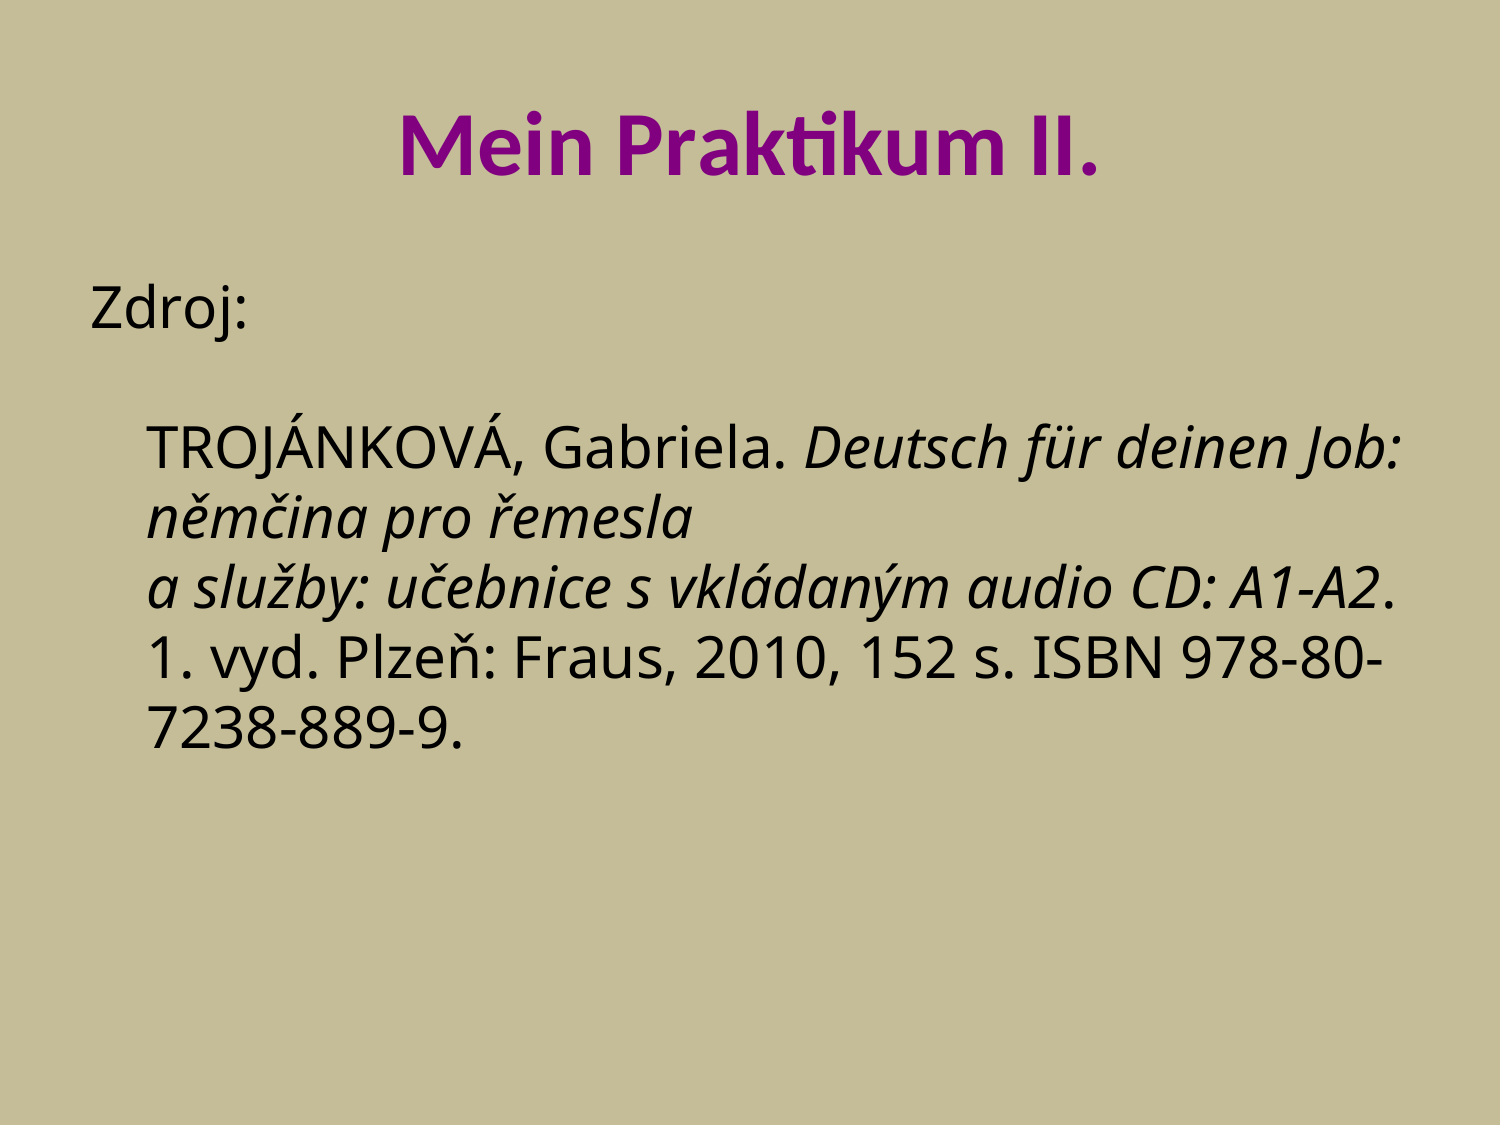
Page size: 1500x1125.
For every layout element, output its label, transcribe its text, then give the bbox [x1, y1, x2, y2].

title Mein Praktikum II. [75, 45, 1426, 233]
list Zdroj: TROJÁNKOVÁ, Gabriela. Deutsch für deinen Job: němčina pro řemesla a služby: učebnice s vkládaným audio CD: A1-A2. 1. vyd. Plzeň: Fraus, 2010, 152 s. ISBN 978-80-7238-889-9. [75, 262, 1426, 1006]
